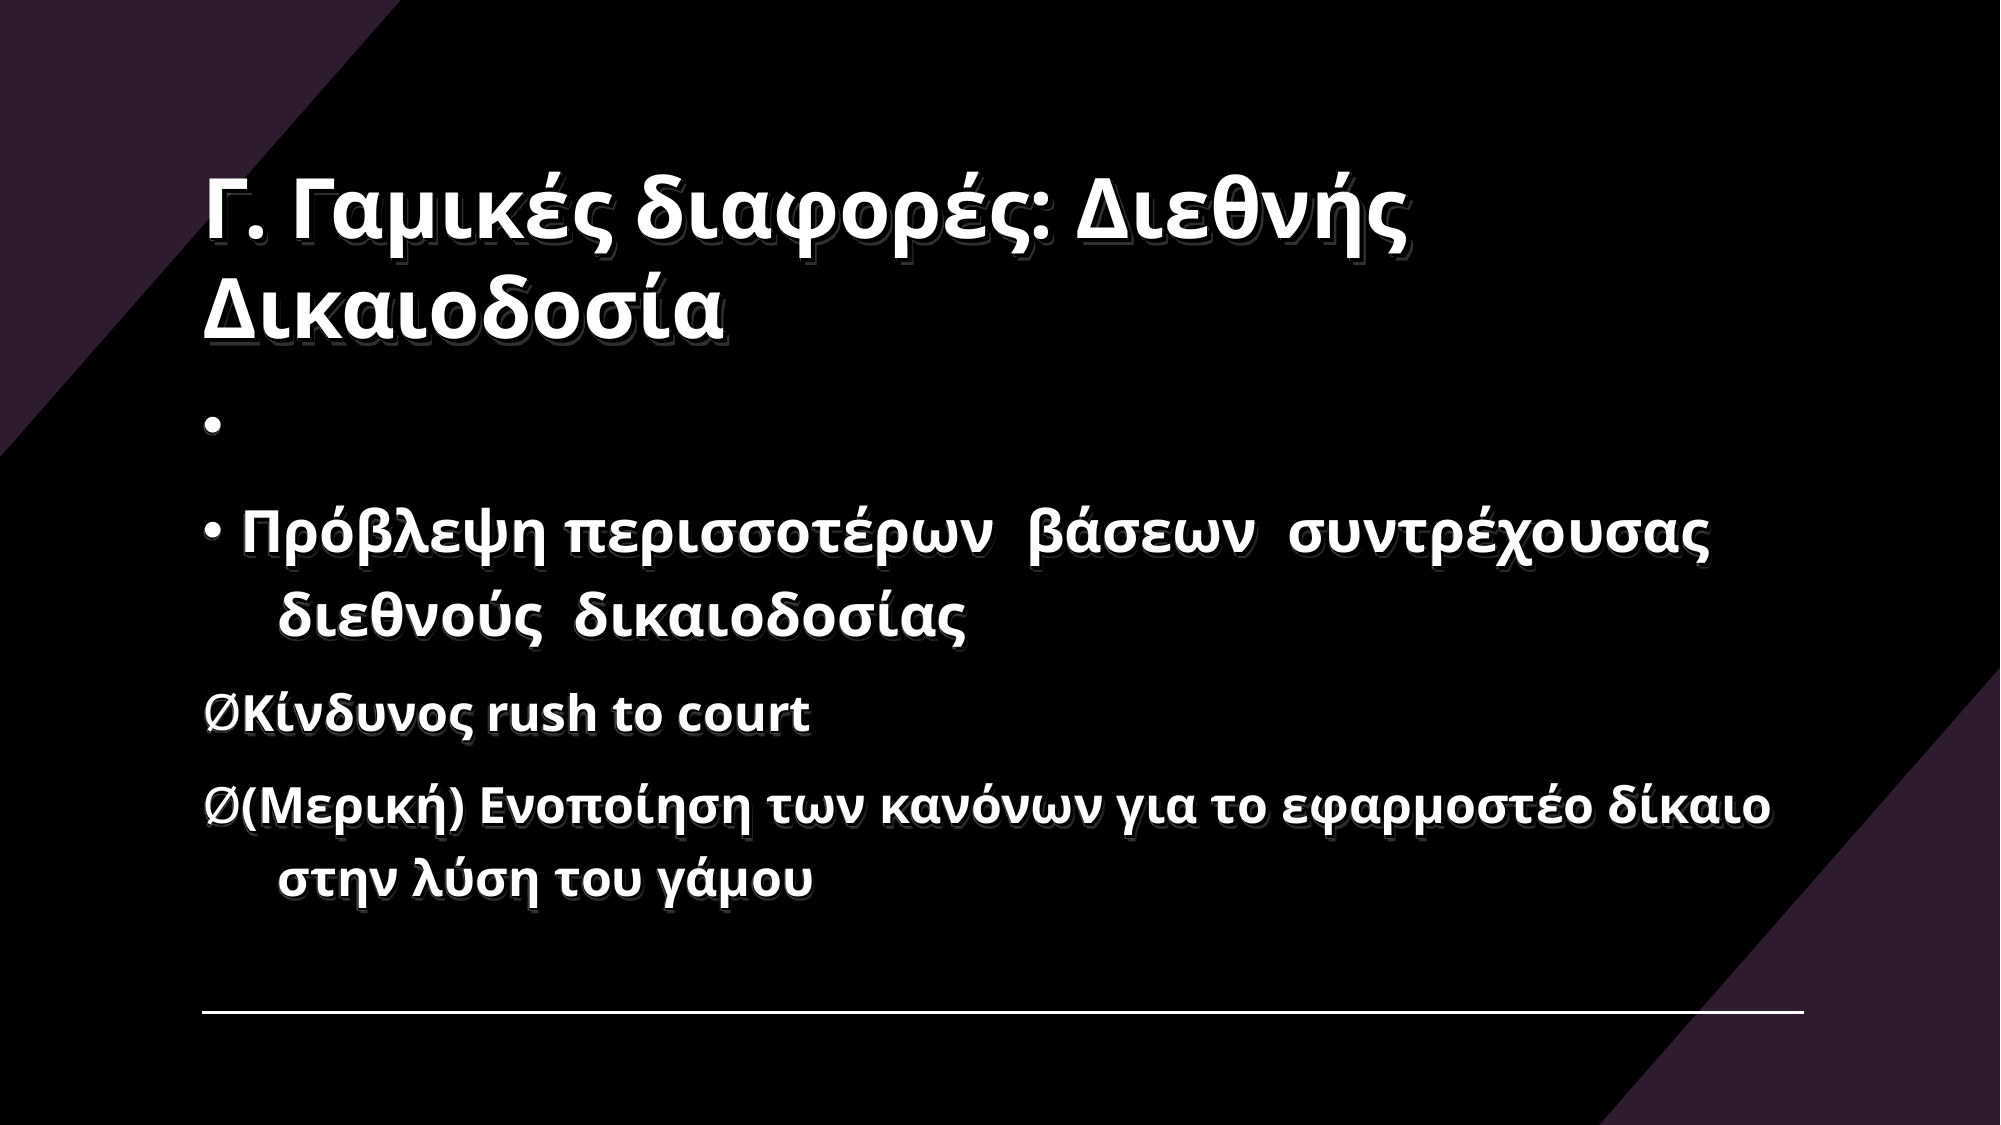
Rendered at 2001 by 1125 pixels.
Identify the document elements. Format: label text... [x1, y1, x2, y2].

list Πρόβλεψη περισσοτέρων βάσεων συντρέχουσας διεθνούς δικαιοδοσίας Κίνδυνος rush to court (Μερική) Ενοποίηση των κανόνων για το εφαρμοστέο δίκαιο στην λύση του γάμου [187, 382, 1813, 968]
title Γ. Γαμικές διαφορές: Διεθνής Δικαιοδοσία [187, 143, 1813, 367]
